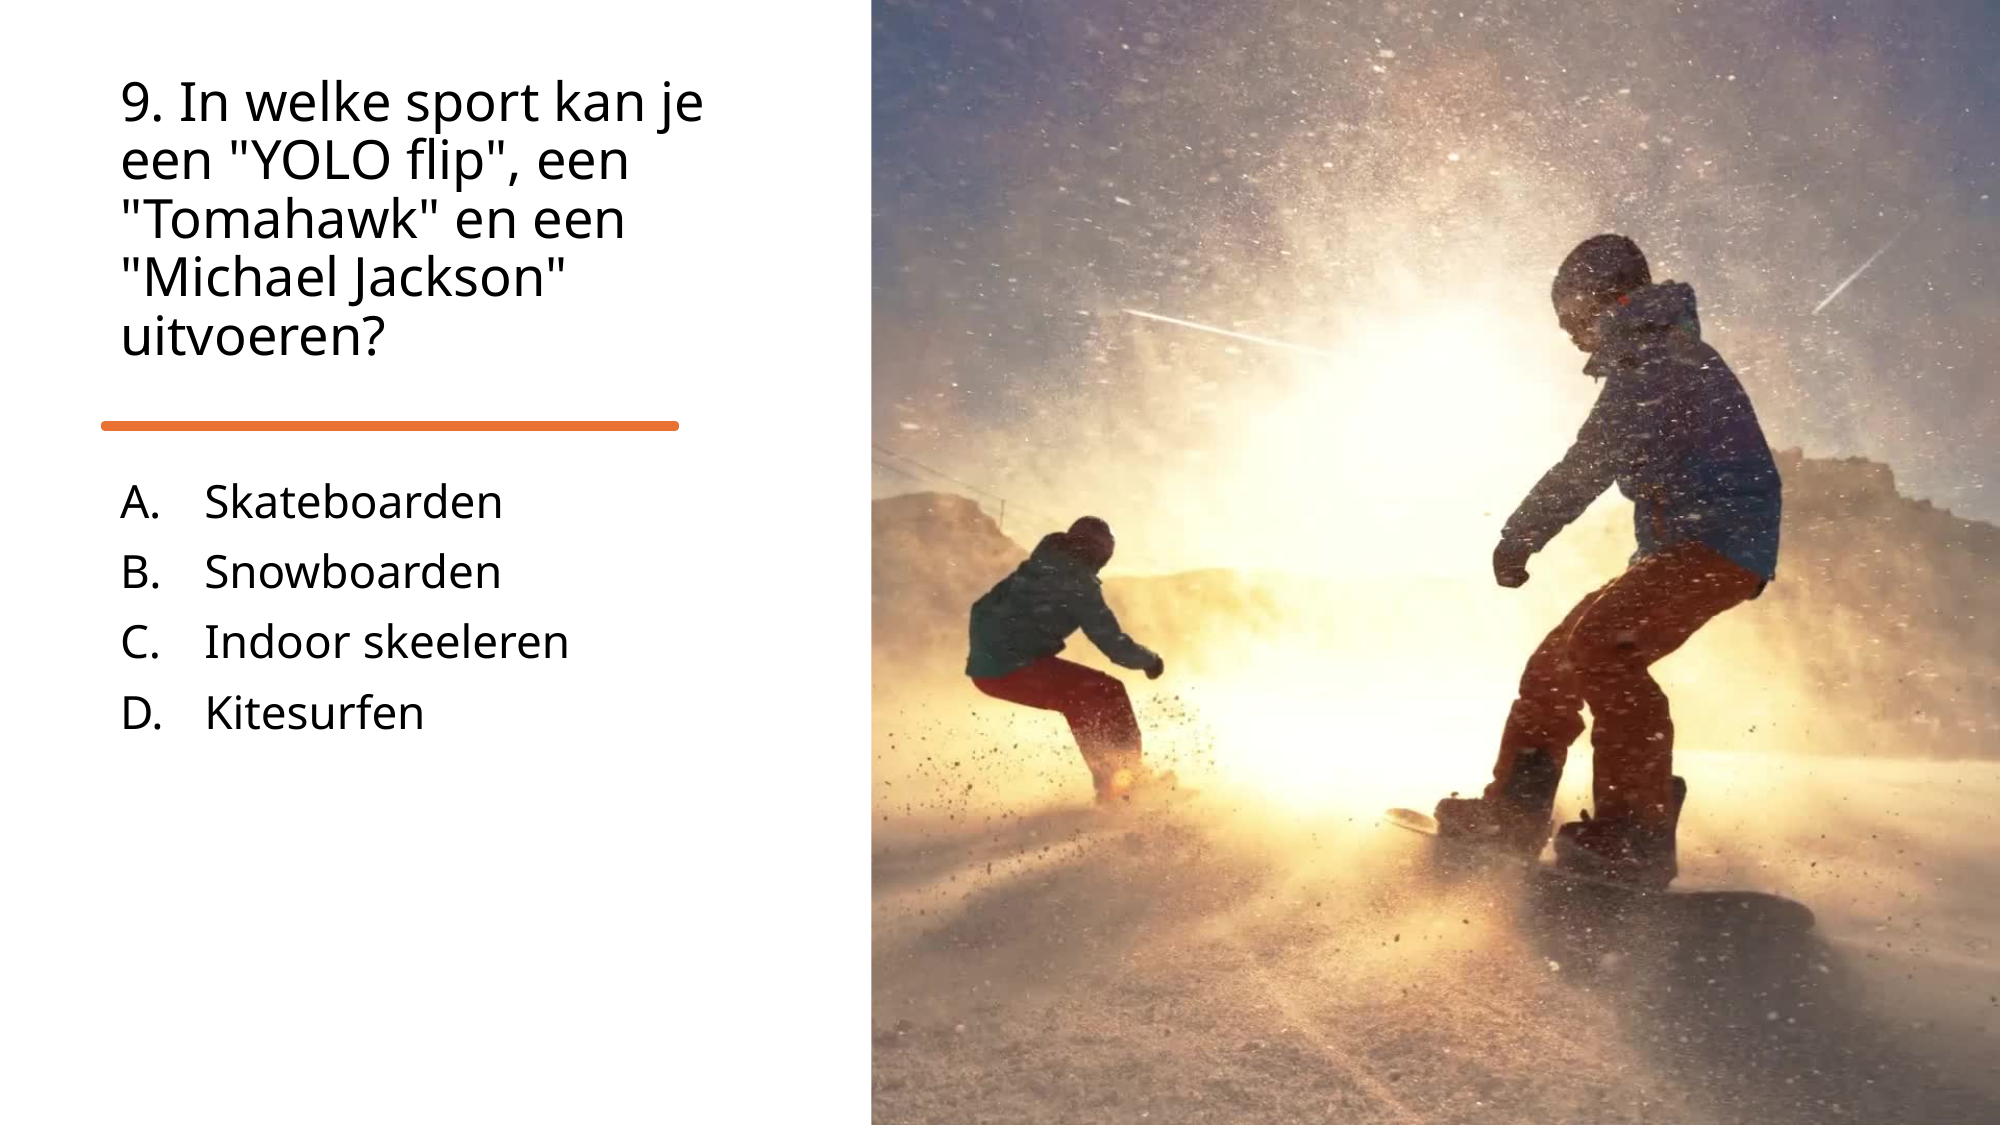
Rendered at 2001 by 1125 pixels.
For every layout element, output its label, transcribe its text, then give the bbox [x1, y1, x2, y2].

title 9. In welke sport kan je een "YOLO flip", een "Tomahawk" en een "Michael Jackson" uitvoeren? [105, 53, 822, 375]
list Skateboarden Snowboarden Indoor skeeleren Kitesurfen [105, 471, 802, 1016]
text_box [0, 0, 871, 1125]
picture [871, 0, 2000, 1125]
